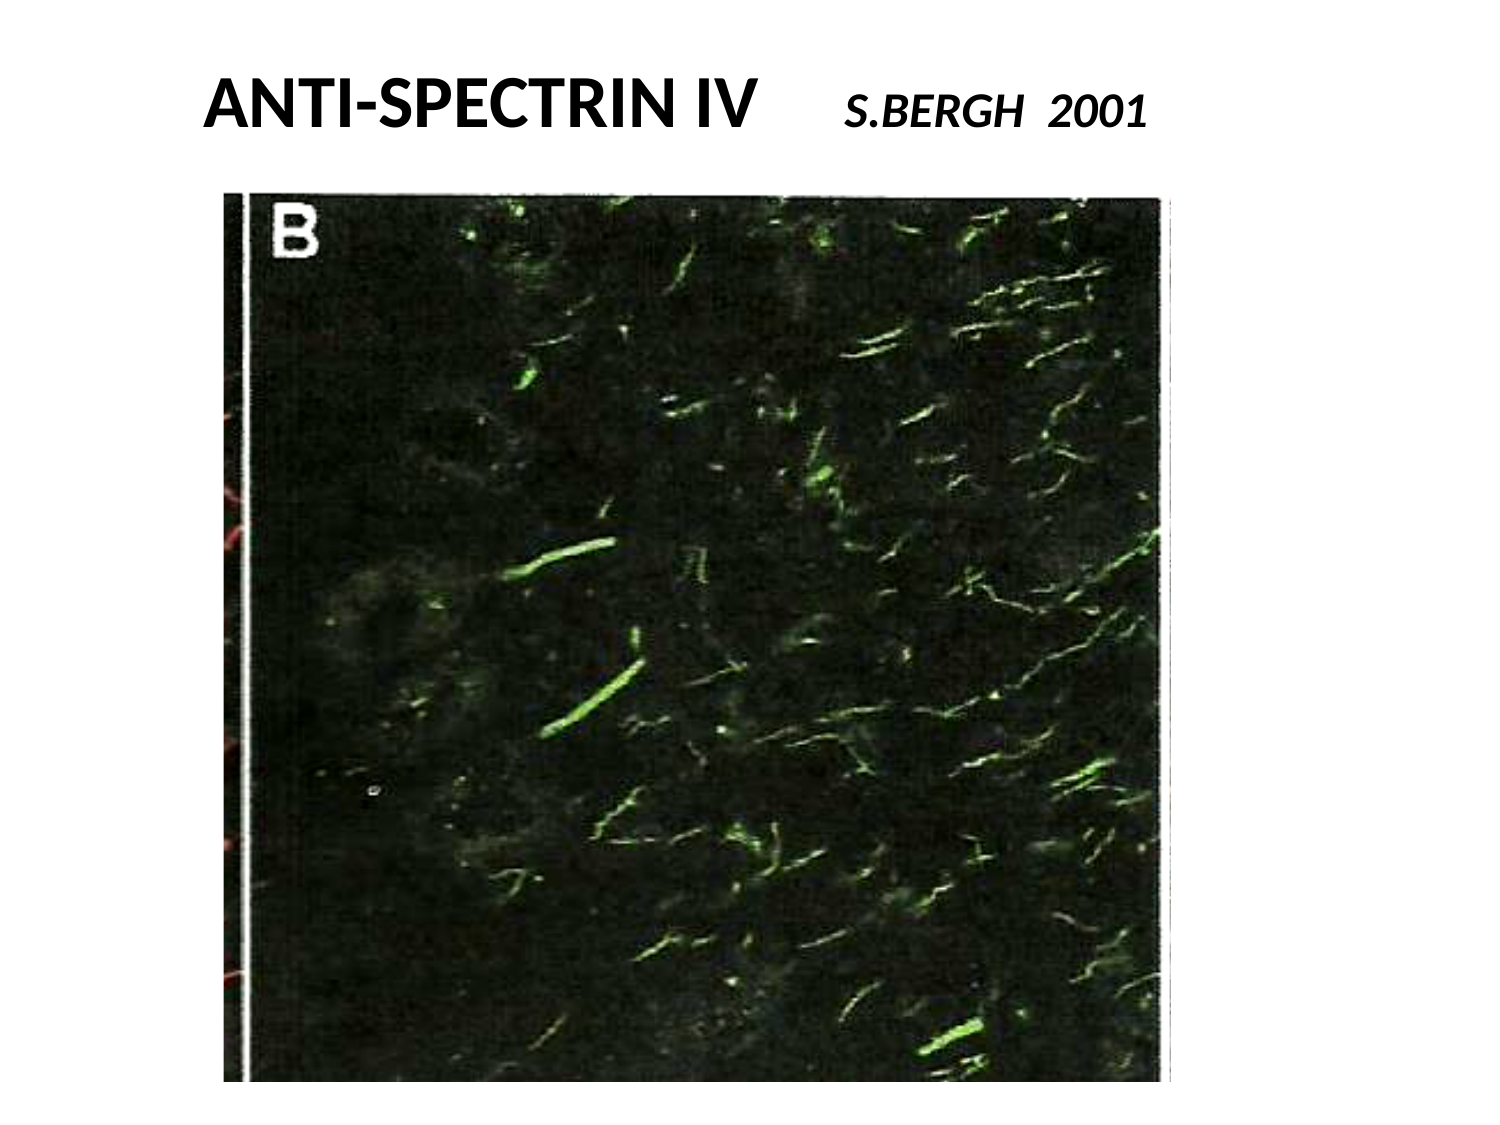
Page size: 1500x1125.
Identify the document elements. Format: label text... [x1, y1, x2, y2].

text_box ANTI-SPECTRIN IV S.BERGH 2001 [188, 44, 1173, 151]
picture [223, 188, 1171, 1082]
